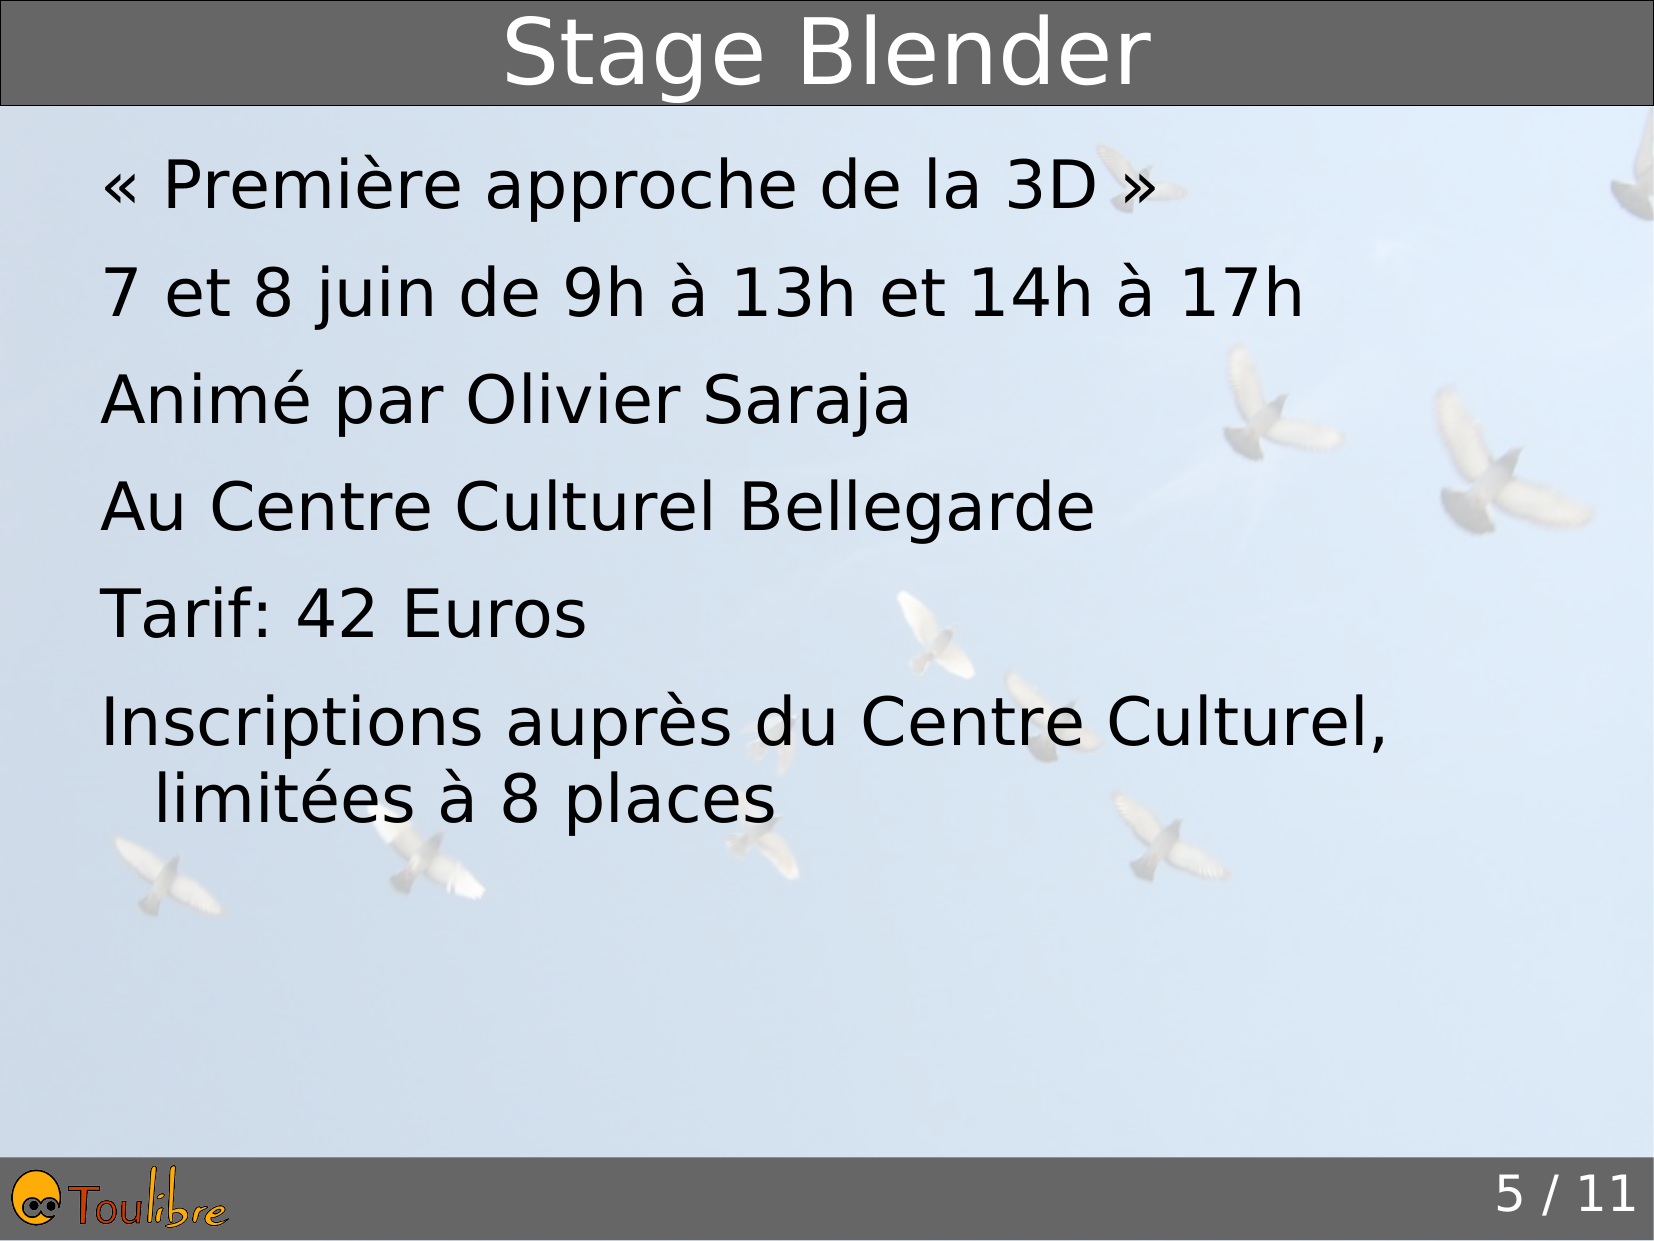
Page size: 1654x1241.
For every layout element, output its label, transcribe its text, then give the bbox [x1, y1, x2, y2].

picture [11, 1165, 229, 1228]
list « Première approche de la 3D » 7 et 8 juin de 9h à 13h et 14h à 17h Animé par Olivier Saraja Au Centre Culturel Bellegarde Tarif: 42 Euros Inscriptions auprès du Centre Culturel, limitées à 8 places [82, 146, 1571, 1094]
title Stage Blender [0, 0, 1654, 107]
